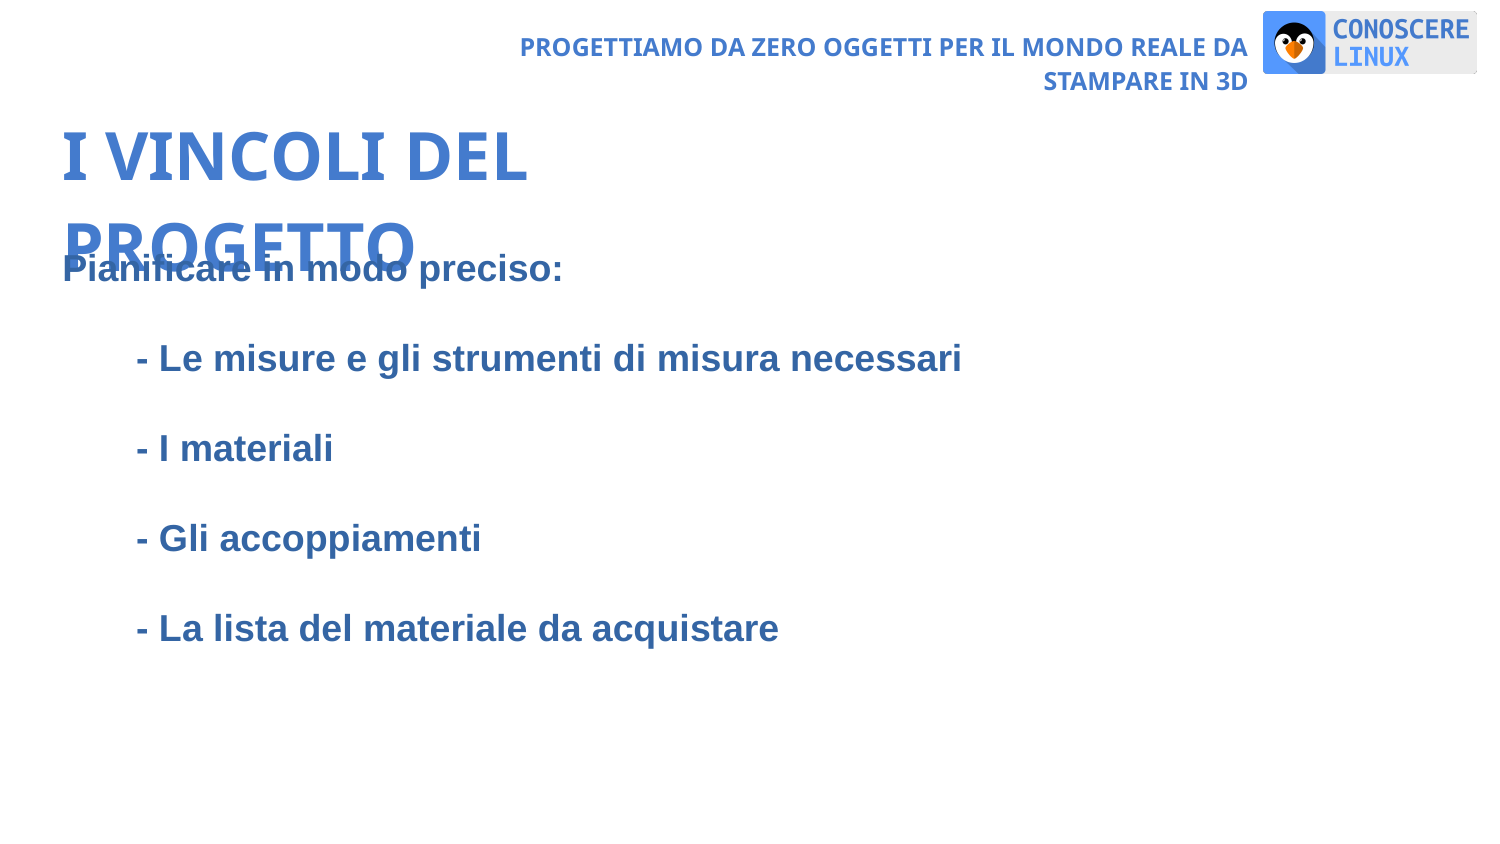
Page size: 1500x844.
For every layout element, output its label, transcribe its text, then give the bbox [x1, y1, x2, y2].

text_box I VINCOLI DEL PROGETTO [47, 102, 780, 260]
text_box PROGETTIAMO DA ZERO OGGETTI PER IL MONDO REALE DA STAMPARE IN 3D [437, 21, 1264, 91]
picture [1263, 11, 1477, 74]
title Pianificare in modo preciso: - Le misure e gli strumenti di misura necessari - I materiali - Gli accoppiamenti - La lista del materiale da acquistare [47, 637, 1134, 709]
